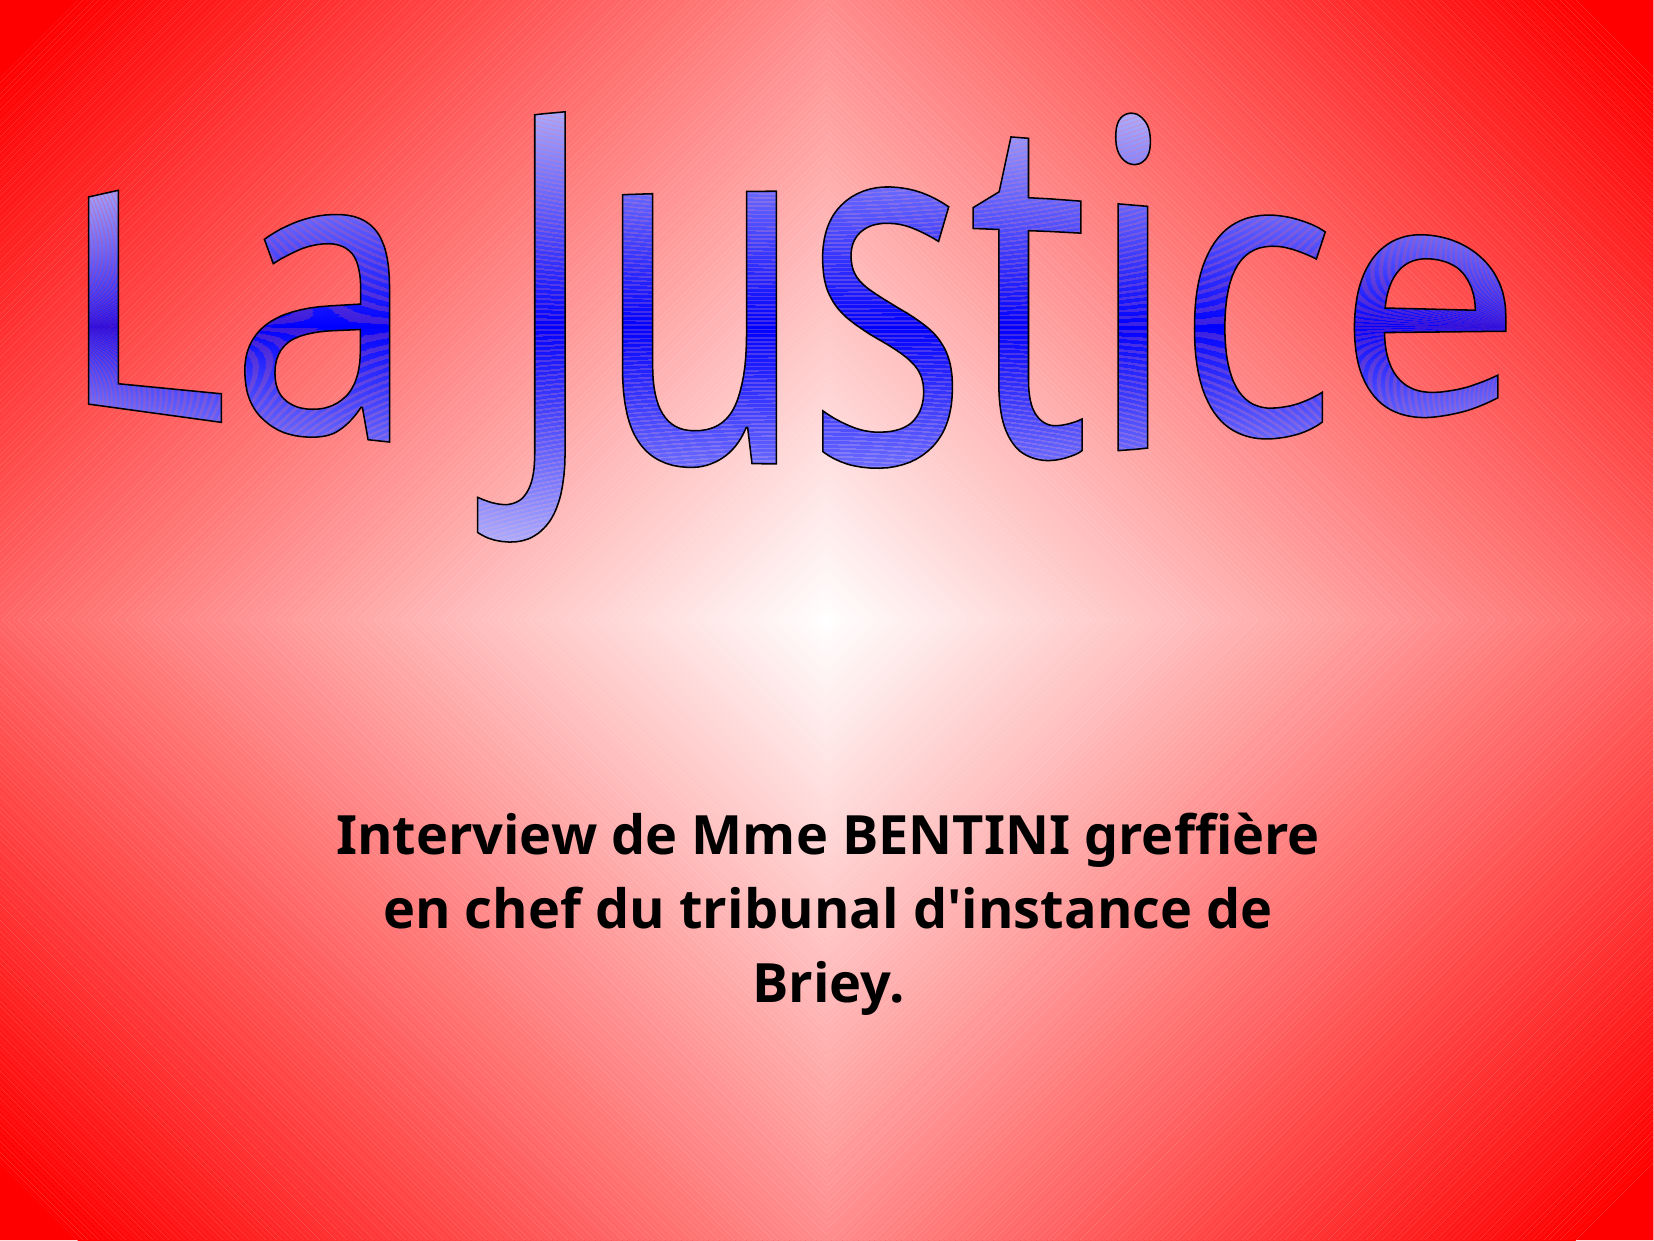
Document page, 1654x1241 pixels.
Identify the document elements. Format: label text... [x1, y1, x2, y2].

text_box Interview de Mme BENTINI greffière en chef du tribunal d'instance de Briey. [298, 789, 1359, 995]
text_box La Justice [1115, 113, 1151, 165]
text_box La Justice [88, 190, 222, 423]
text_box La Justice [973, 136, 1083, 461]
text_box La Justice [622, 191, 777, 468]
text_box La Justice [1354, 234, 1506, 418]
text_box La Justice [1194, 215, 1326, 439]
text_box La Justice [1118, 203, 1148, 451]
text_box La Justice [477, 111, 566, 543]
text_box La Justice [244, 214, 390, 443]
text_box La Justice [822, 186, 953, 469]
